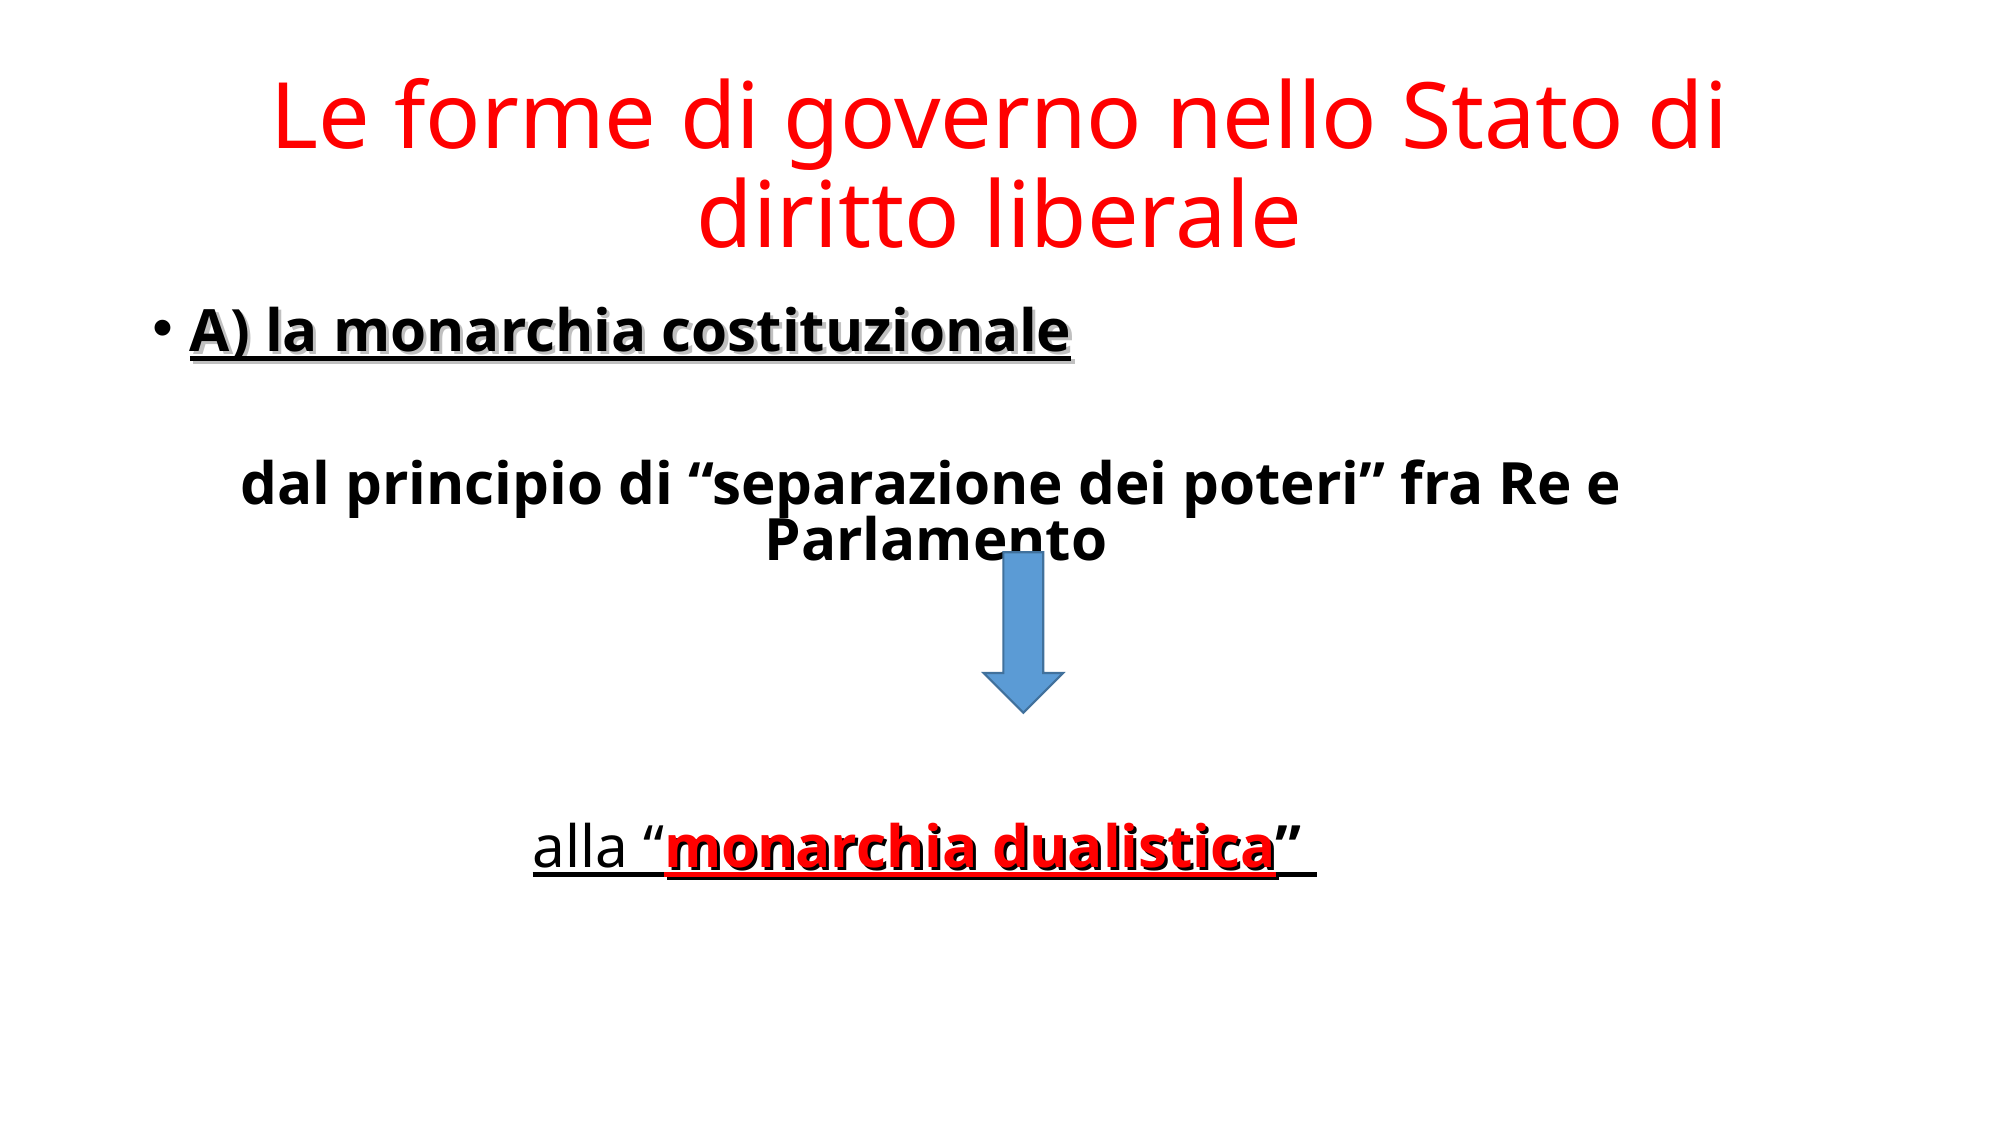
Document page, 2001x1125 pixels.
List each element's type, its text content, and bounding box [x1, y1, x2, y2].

title Le forme di governo nello Stato di diritto liberale [137, 59, 1863, 278]
list A) la monarchia costituzionale dal principio di “separazione dei poteri” fra Re e Parlamento alla “monarchia dualistica” [137, 299, 1863, 1014]
text_box [983, 552, 1064, 713]
